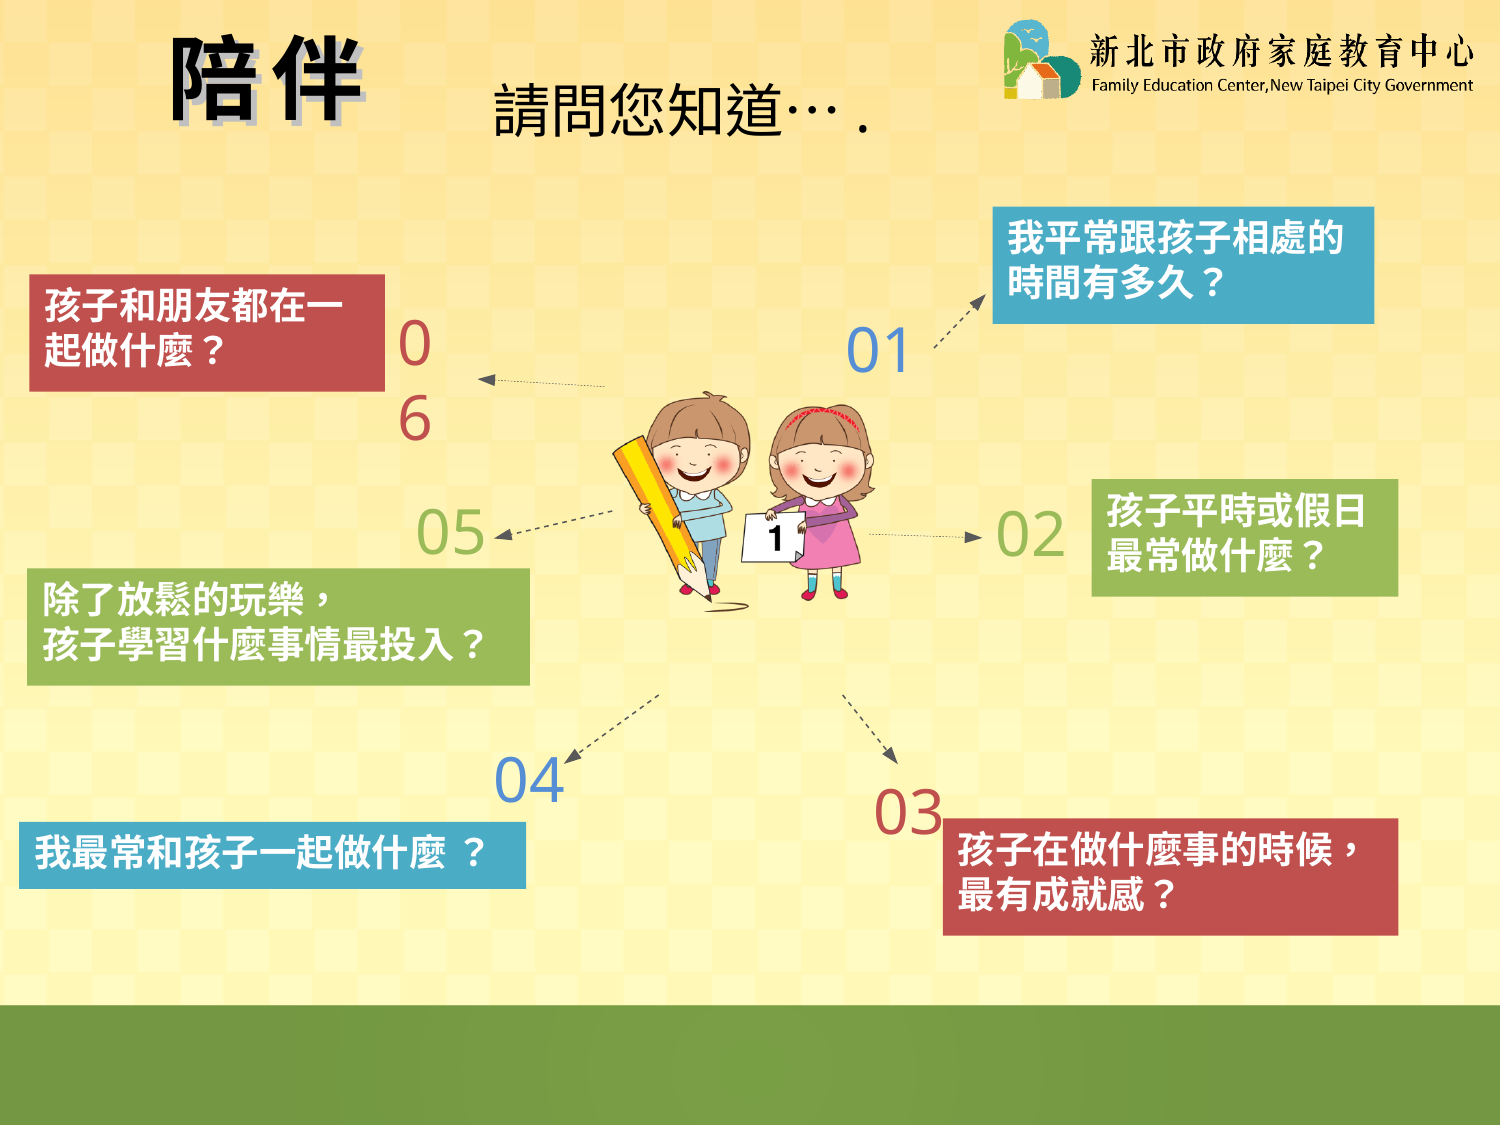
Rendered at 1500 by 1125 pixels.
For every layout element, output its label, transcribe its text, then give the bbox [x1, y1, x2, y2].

text_box 孩子平時或假日 最常做什麼？ [1091, 479, 1399, 597]
text_box 我平常跟孩子相處的 時間有多久？ [992, 206, 1375, 324]
text_box 陪伴 [152, 13, 394, 140]
text_box 01 [830, 302, 935, 394]
text_box 請問您知道…. [477, 66, 1500, 152]
text_box 除了放鬆的玩樂， 孩子學習什麼事情最投入？ [27, 568, 530, 686]
text_box 我最常和孩子一起做什麼 ？ [19, 821, 527, 889]
picture [612, 391, 884, 612]
text_box 05 [400, 484, 504, 576]
text_box 04 [478, 732, 583, 824]
text_box 03 [858, 764, 963, 856]
text_box 孩子和朋友都在一起做什麼？ [29, 274, 385, 392]
text_box 06 [382, 295, 478, 463]
text_box 孩子在做什麼事的時候， 最有成就感？ [942, 818, 1399, 936]
text_box 02 [980, 486, 1085, 578]
